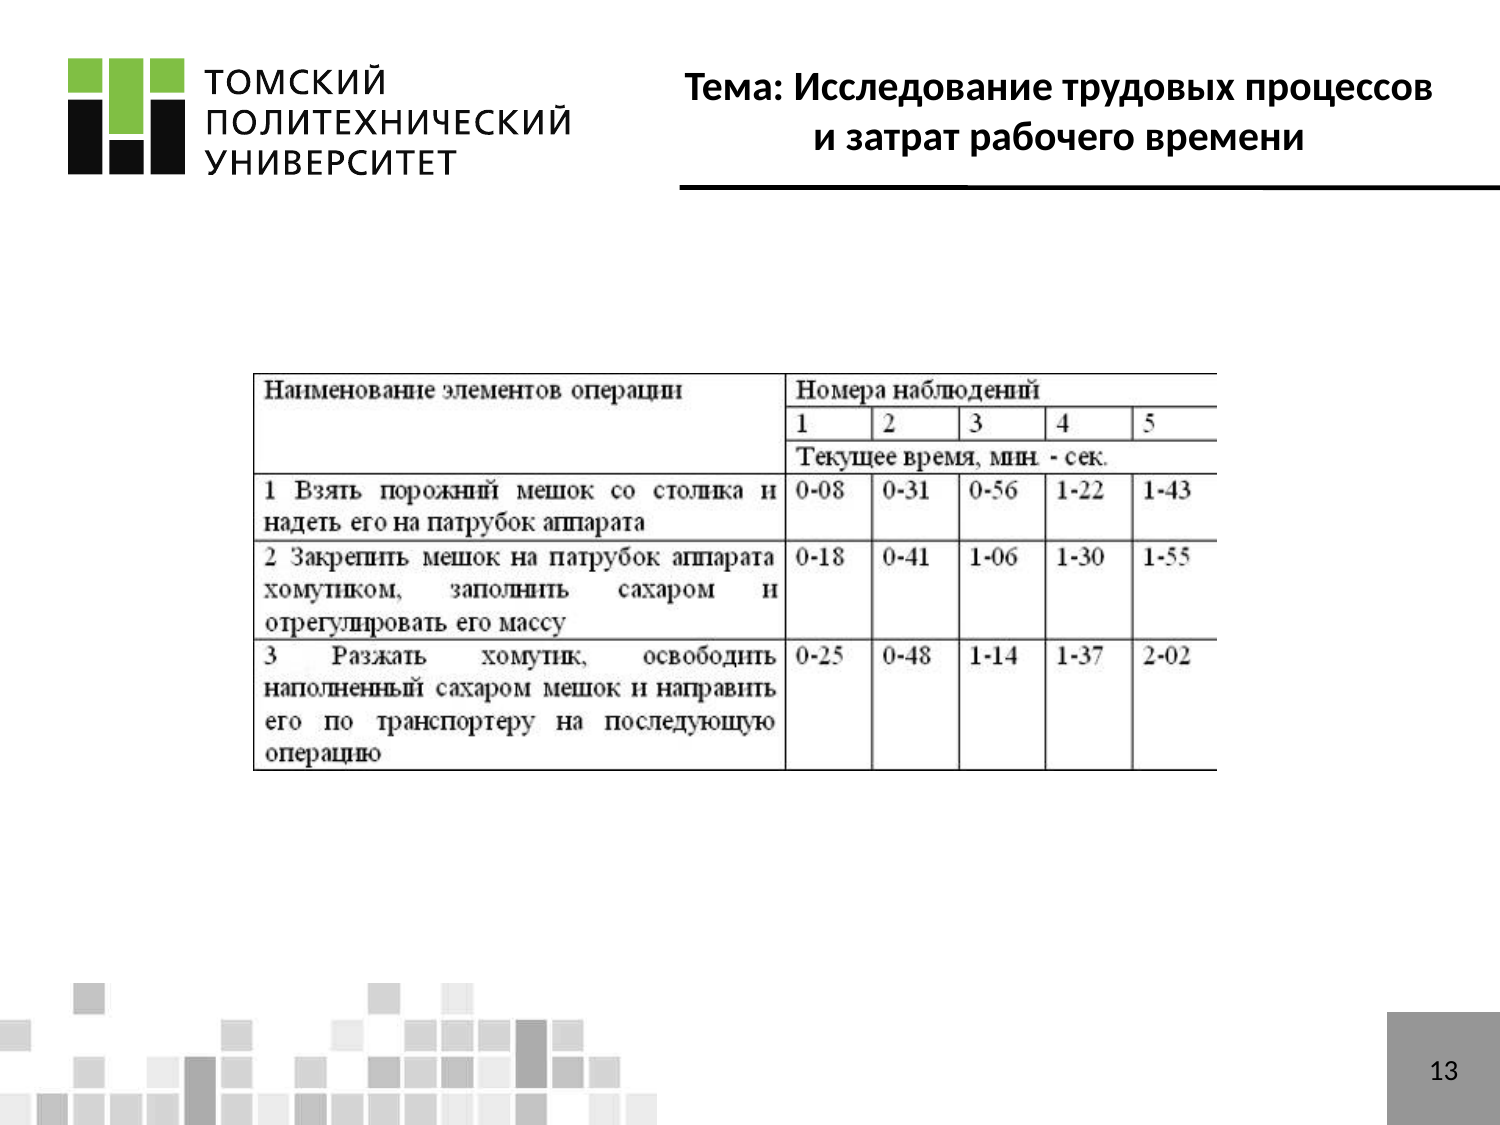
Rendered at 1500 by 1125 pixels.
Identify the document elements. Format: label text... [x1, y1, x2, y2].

text_box [289, 110, 308, 135]
text_box [313, 69, 334, 95]
text_box [328, 150, 345, 175]
text_box [437, 150, 457, 175]
text_box [226, 69, 251, 95]
text_box [260, 110, 282, 135]
text_box [150, 99, 185, 175]
text_box [499, 110, 519, 135]
text_box [419, 150, 434, 175]
text_box [433, 110, 449, 135]
text_box [207, 110, 227, 135]
text_box [256, 69, 284, 95]
text_box [308, 150, 322, 175]
text_box [354, 110, 378, 135]
text_box [550, 110, 570, 135]
text_box [365, 69, 384, 95]
text_box [68, 99, 103, 175]
text_box [396, 150, 415, 175]
text_box [408, 110, 428, 135]
text_box [285, 150, 301, 175]
text_box [372, 150, 391, 175]
text_box [232, 109, 256, 135]
text_box [338, 69, 358, 95]
text_box [382, 110, 401, 135]
text_box [258, 150, 278, 175]
text_box [204, 69, 224, 95]
text_box [369, 64, 380, 69]
text_box [475, 109, 494, 135]
text_box [336, 110, 351, 135]
text_box [204, 150, 228, 175]
text_box [109, 140, 144, 175]
text_box [109, 58, 144, 134]
text_box [348, 150, 367, 176]
text_box [524, 110, 543, 135]
text_box [312, 110, 332, 135]
text_box [68, 58, 103, 93]
text_box [150, 58, 185, 93]
text_box [232, 150, 251, 175]
picture [0, 983, 657, 1125]
picture [253, 373, 1217, 771]
text_box [289, 69, 309, 95]
text_box 13 [1387, 1012, 1500, 1125]
title Тема: Исследование трудовых процессов и затрат рабочего времени [656, 37, 1463, 180]
text_box [455, 110, 470, 135]
text_box [555, 104, 565, 109]
